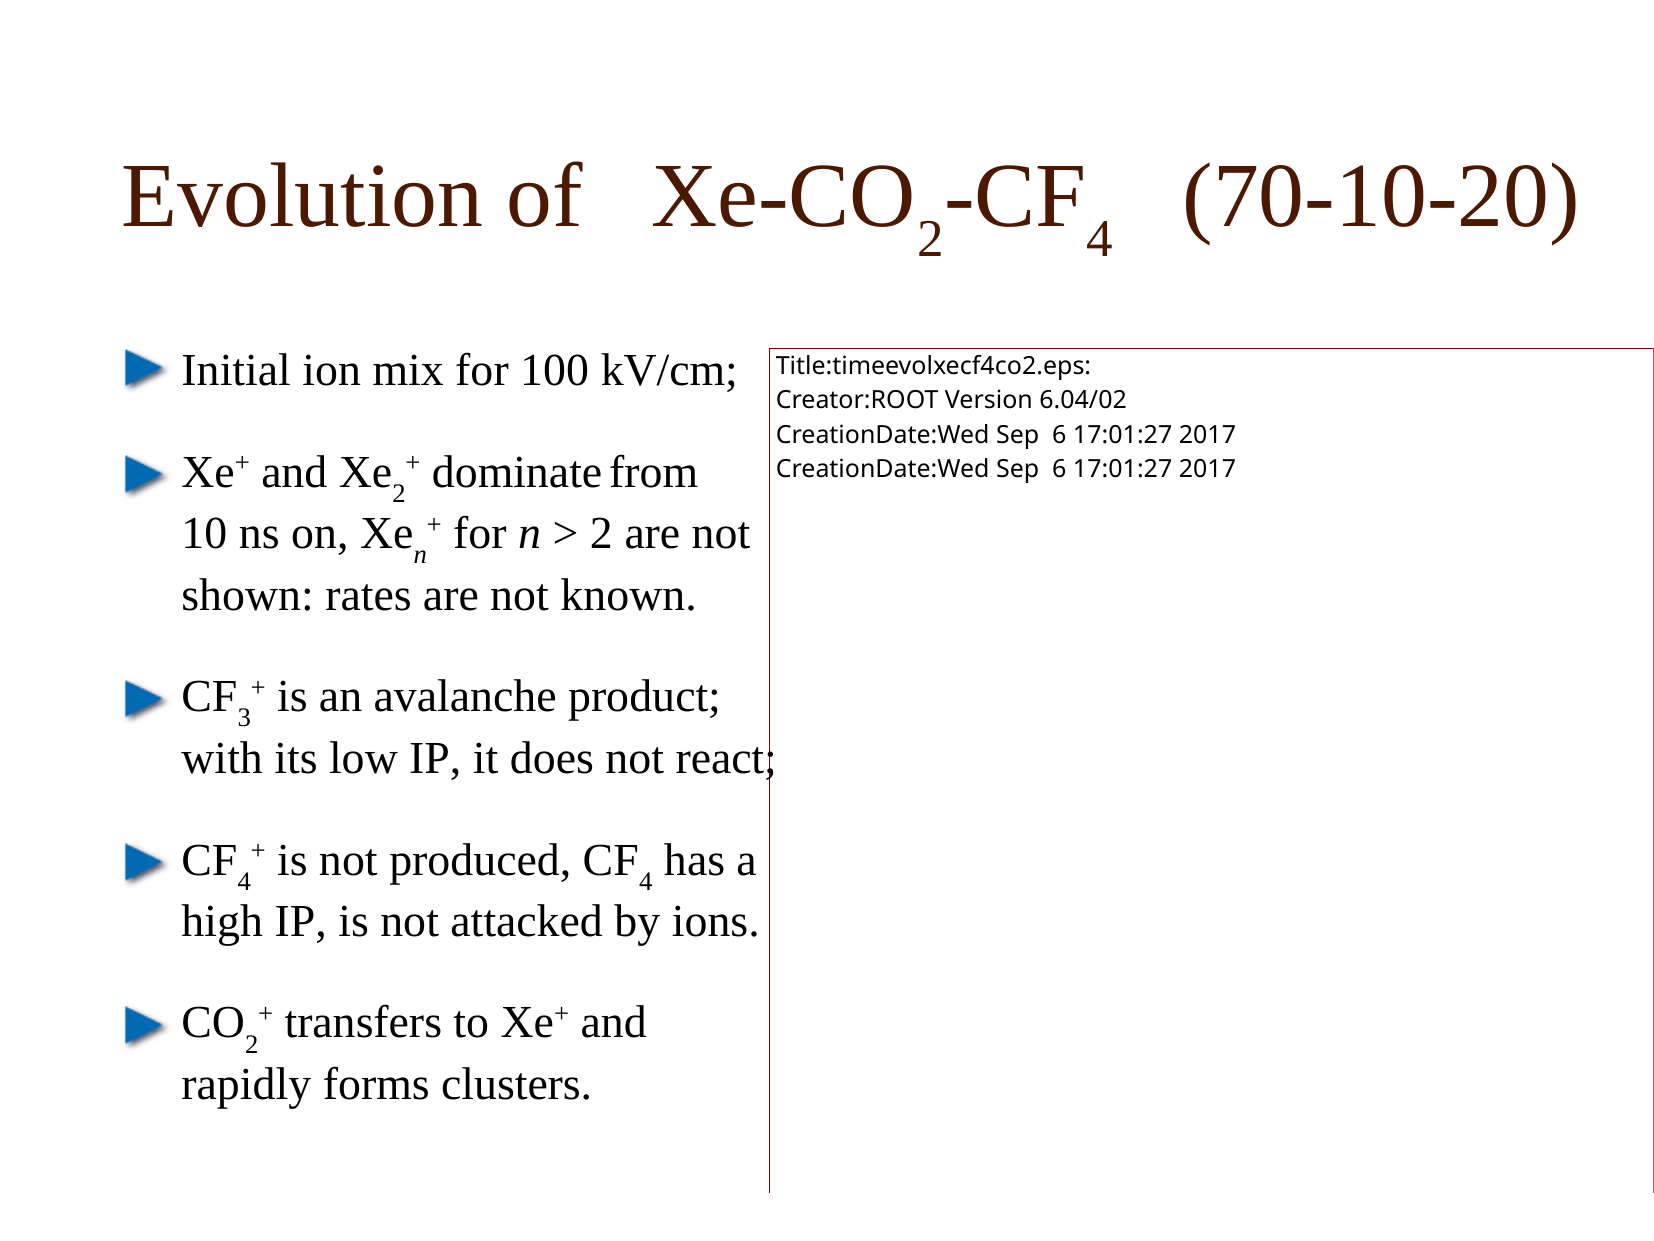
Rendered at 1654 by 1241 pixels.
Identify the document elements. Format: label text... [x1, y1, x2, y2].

list Initial ion mix for 100 kV/cm; Xe+ and Xe2+ dominate from 10 ns on, Xen+ for n > 2 are not shown: rates are not known. CF3+ is an avalanche product; with its low IP, it does not react; CF4+ is not produced, CF4 has a high IP, is not attacked by ions. CO2+ transfers to Xe+ and rapidly forms clusters. [121, 344, 842, 1170]
picture [767, 346, 1653, 1193]
title Evolution of Xe-CO2-CF4 (70-10-20) [121, 85, 1636, 328]
